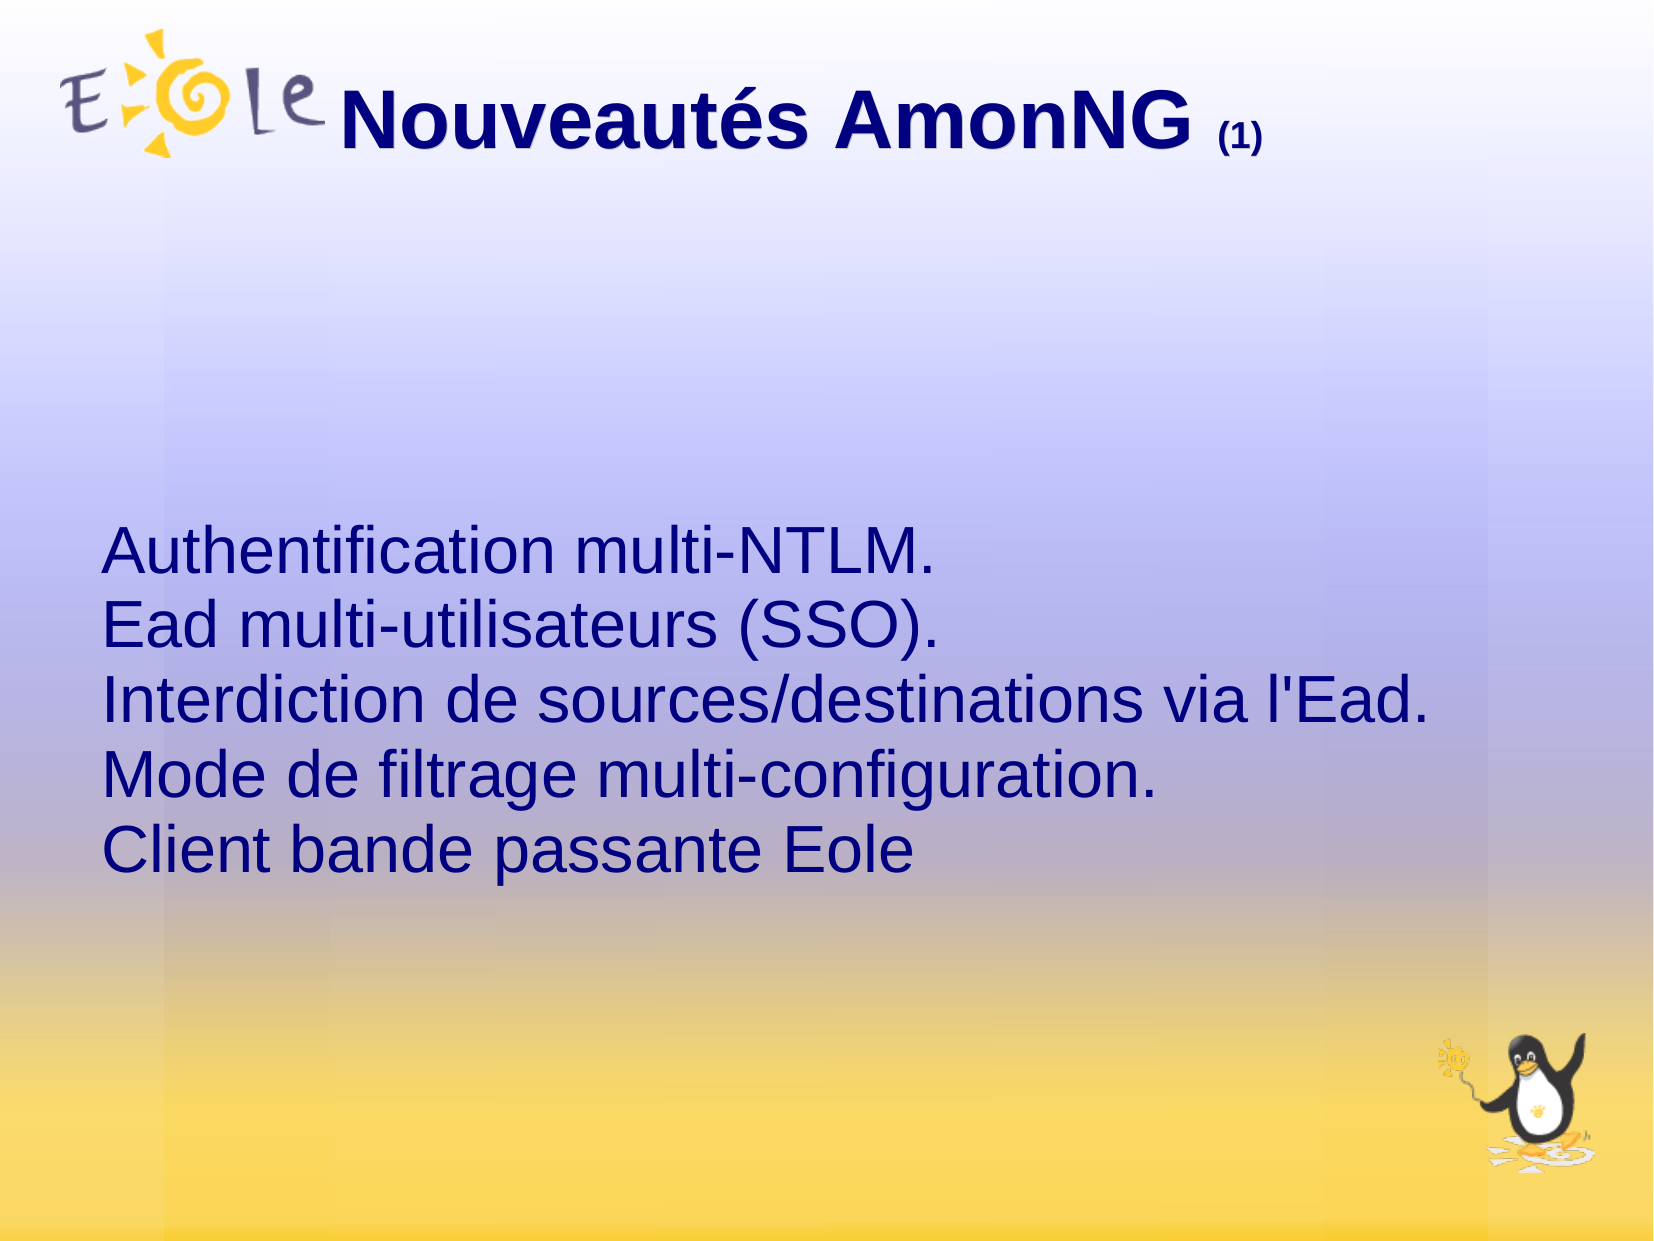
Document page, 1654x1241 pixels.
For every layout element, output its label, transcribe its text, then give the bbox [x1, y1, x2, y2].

text_box Nouveautés AmonNG (1) [324, 66, 1279, 189]
picture [0, 0, 1654, 1241]
subtitle Authentification multi-NTLM. Ead multi-utilisateurs (SSO). Interdiction de sources/destinations via l'Ead. Mode de filtrage multi-configuration. Client bande passante Eole [82, 297, 1571, 1102]
